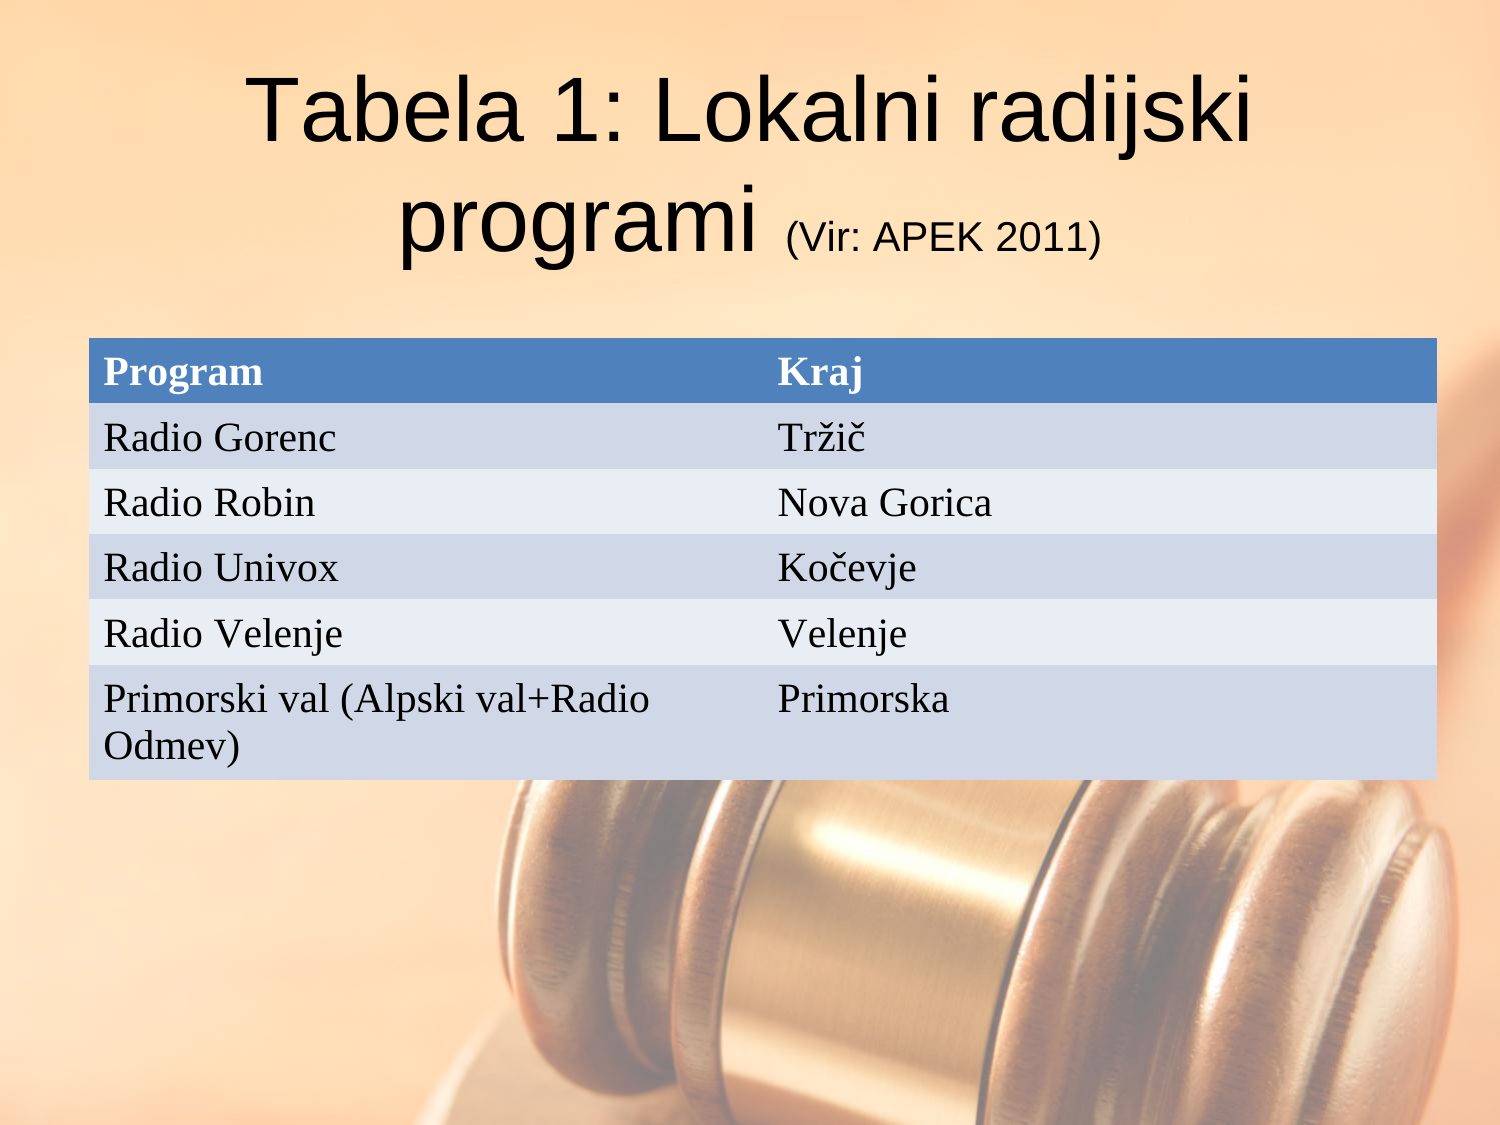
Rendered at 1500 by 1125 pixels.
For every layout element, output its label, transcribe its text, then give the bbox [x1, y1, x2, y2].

table_cell Kočevje [763, 534, 1437, 599]
table_cell Primorski val (Alpski val+Radio Odmev) [89, 665, 763, 780]
title Tabela 1: Lokalni radijski programi (Vir: APEK 2011) [76, 42, 1424, 278]
table_cell Radio Velenje [89, 599, 763, 665]
table_cell Radio Univox [89, 534, 763, 599]
picture [0, 0, 1500, 1125]
table_cell Primorska [763, 665, 1437, 780]
table_header Program [89, 338, 763, 403]
table_header Kraj [763, 338, 1437, 403]
table_cell Radio Robin [89, 469, 763, 534]
table_cell Tržič [763, 403, 1437, 469]
table_cell Radio Gorenc [89, 403, 763, 469]
table_cell Nova Gorica [763, 469, 1437, 534]
table_cell Velenje [763, 599, 1437, 665]
